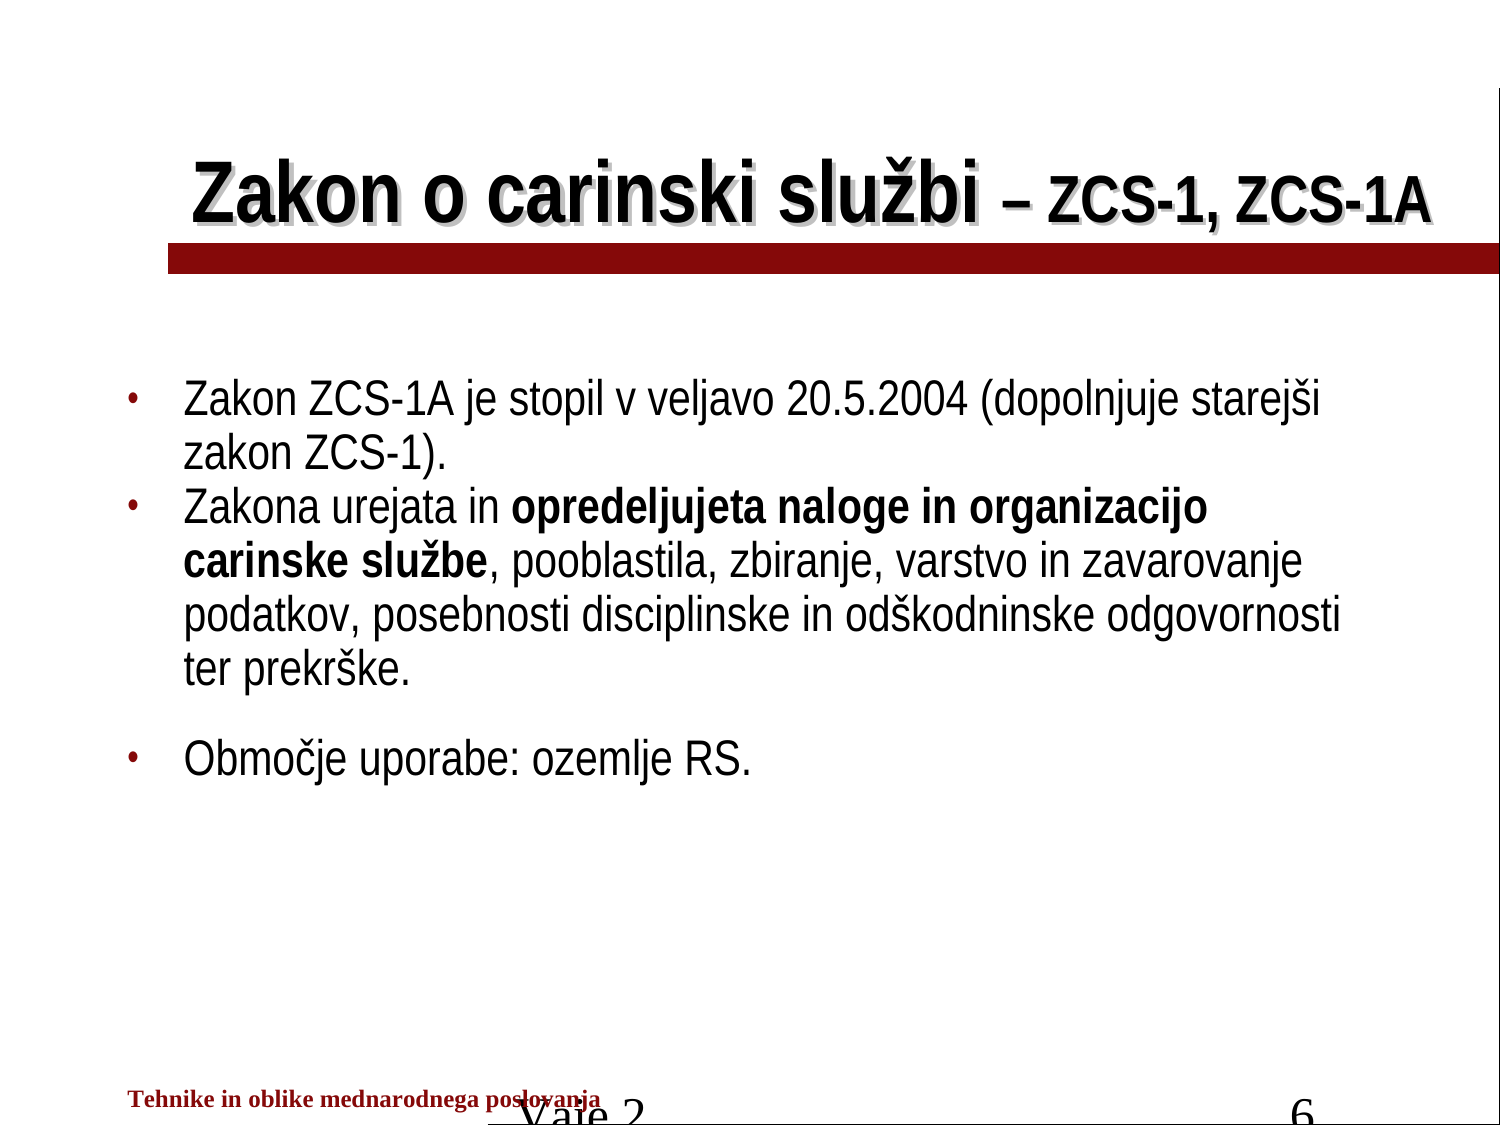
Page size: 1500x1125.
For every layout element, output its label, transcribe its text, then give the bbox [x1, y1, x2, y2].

list Zakon ZCS-1A je stopil v veljavo 20.5.2004 (dopolnjuje starejši zakon ZCS-1). Zakona urejata in opredeljujeta naloge in organizacijo carinske službe, pooblastila, zbiranje, varstvo in zavarovanje podatkov, posebnosti disciplinske in odškodninske odgovornosti ter prekrške. Območje uporabe: ozemlje RS. [112, 324, 1388, 1001]
title Zakon o carinski službi – ZCS-1, ZCS-1A [174, 112, 1450, 263]
